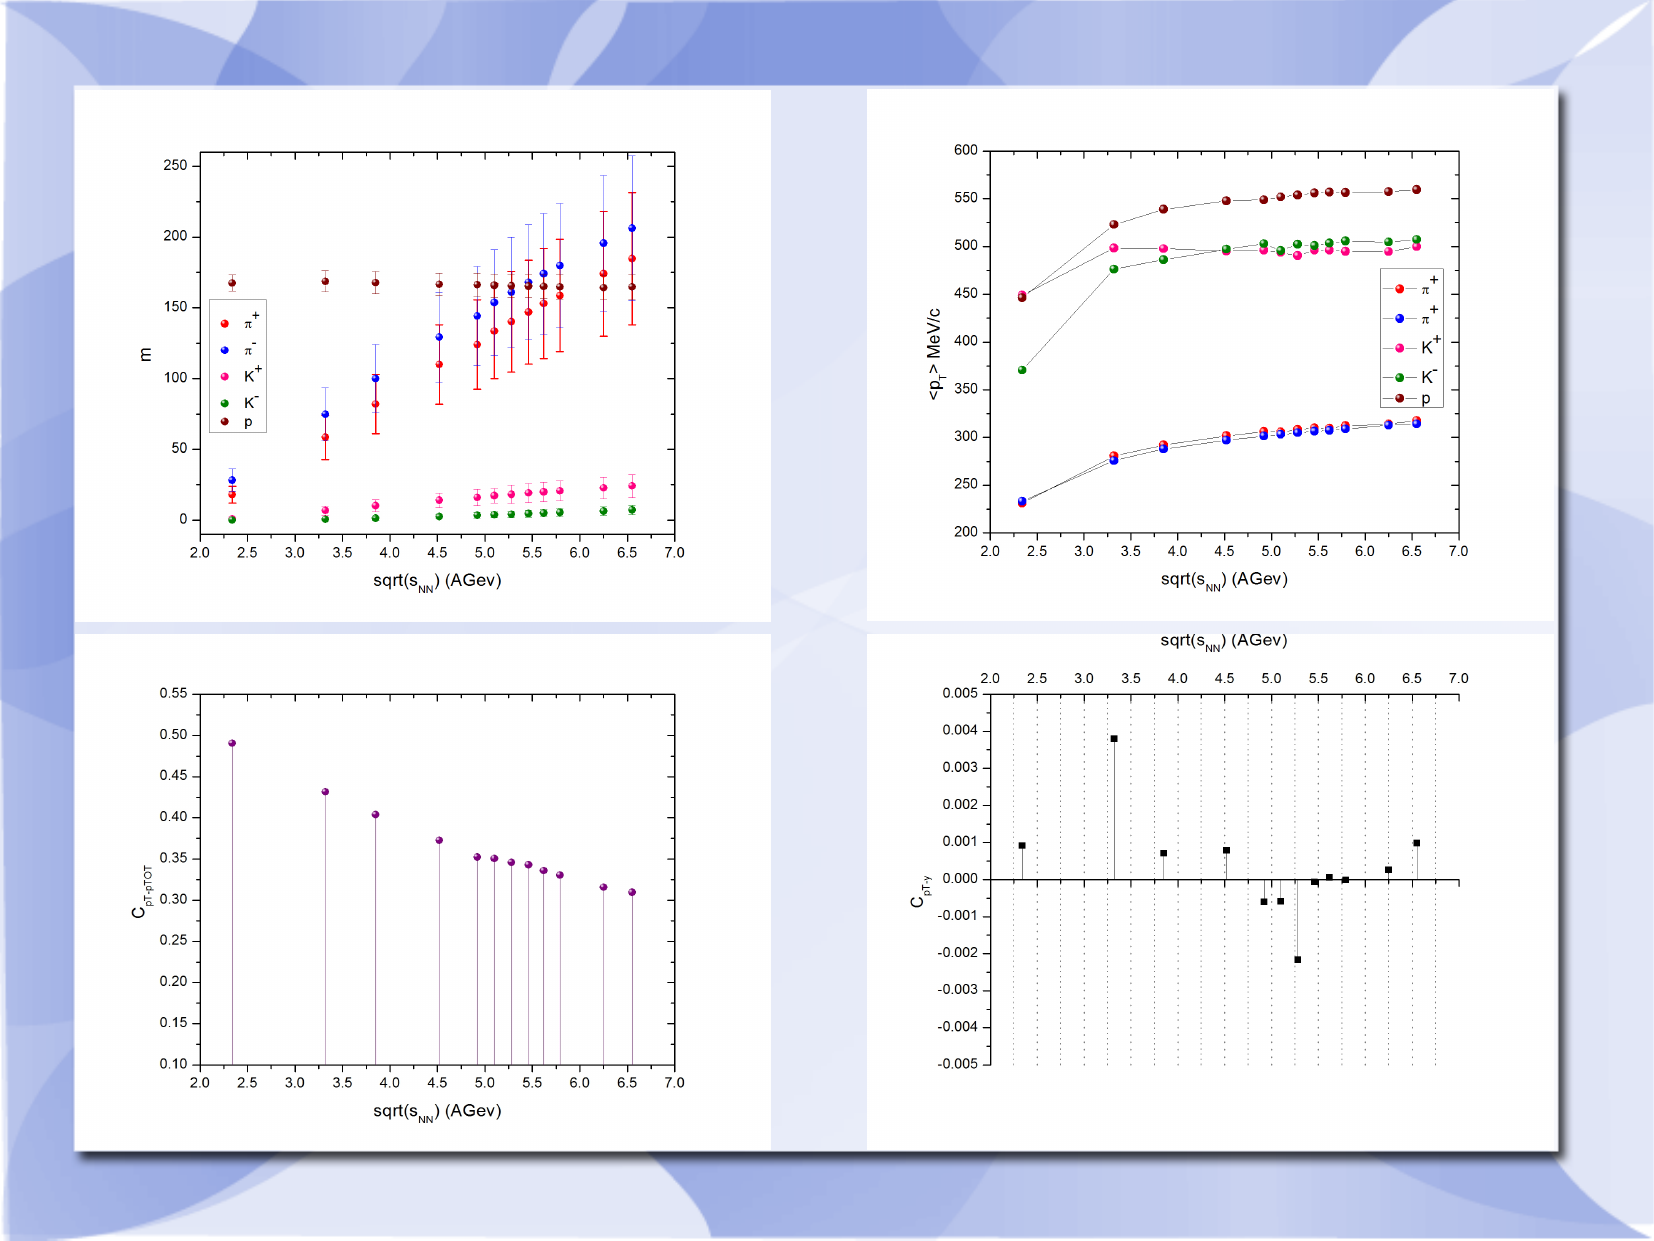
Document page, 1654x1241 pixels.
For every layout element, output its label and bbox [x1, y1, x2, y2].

picture [75, 634, 771, 1150]
picture [867, 89, 1554, 621]
picture [75, 90, 771, 622]
picture [867, 634, 1554, 1150]
